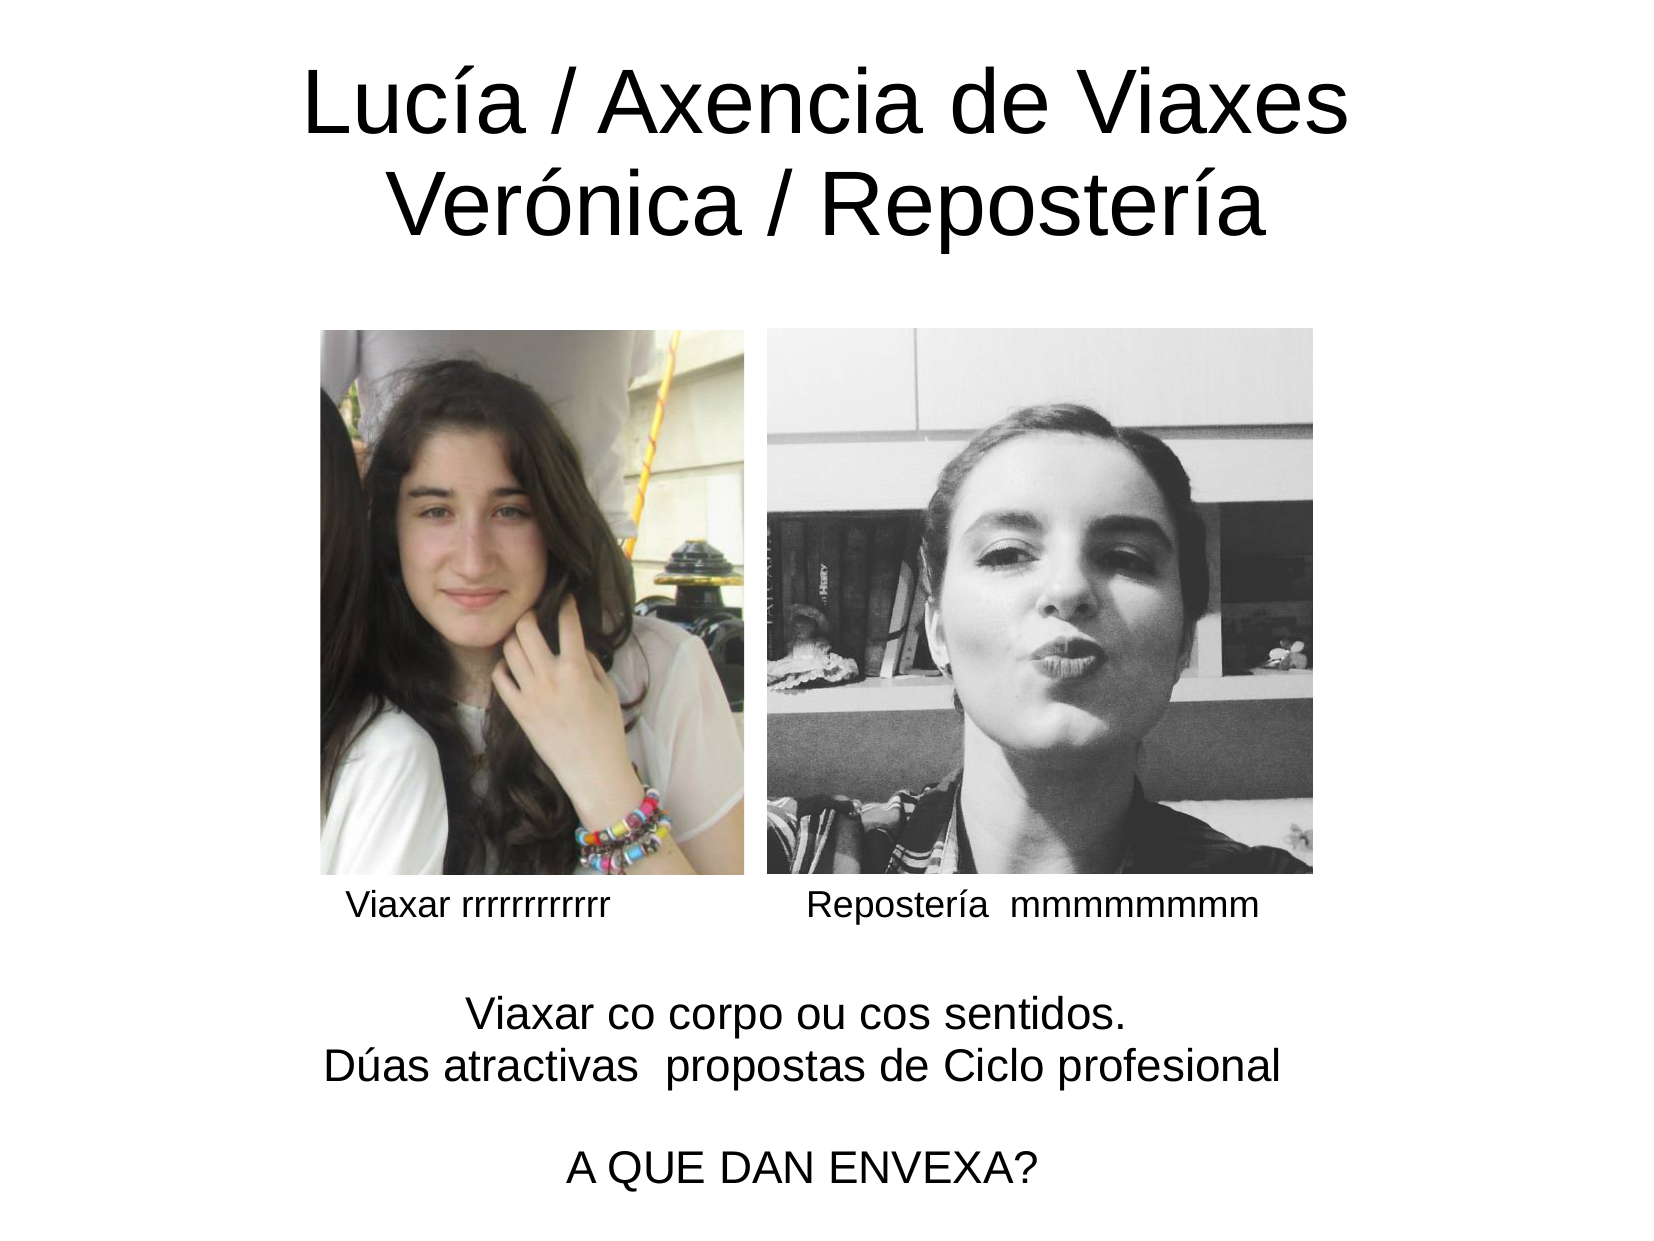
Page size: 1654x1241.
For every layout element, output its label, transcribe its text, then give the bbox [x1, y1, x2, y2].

picture [320, 330, 745, 875]
text_box Viaxar rrrrrrrrrrrr [330, 876, 780, 934]
title Lucía / Axencia de Viaxes Verónica / Repostería [82, 49, 1571, 257]
text_box Viaxar co corpo ou cos sentidos. Dúas atractivas propostas de Ciclo profesional A QUE DAN ENVEXA? [153, 981, 1453, 1201]
picture [767, 328, 1313, 875]
text_box Repostería mmmmmmmm [791, 876, 1300, 934]
